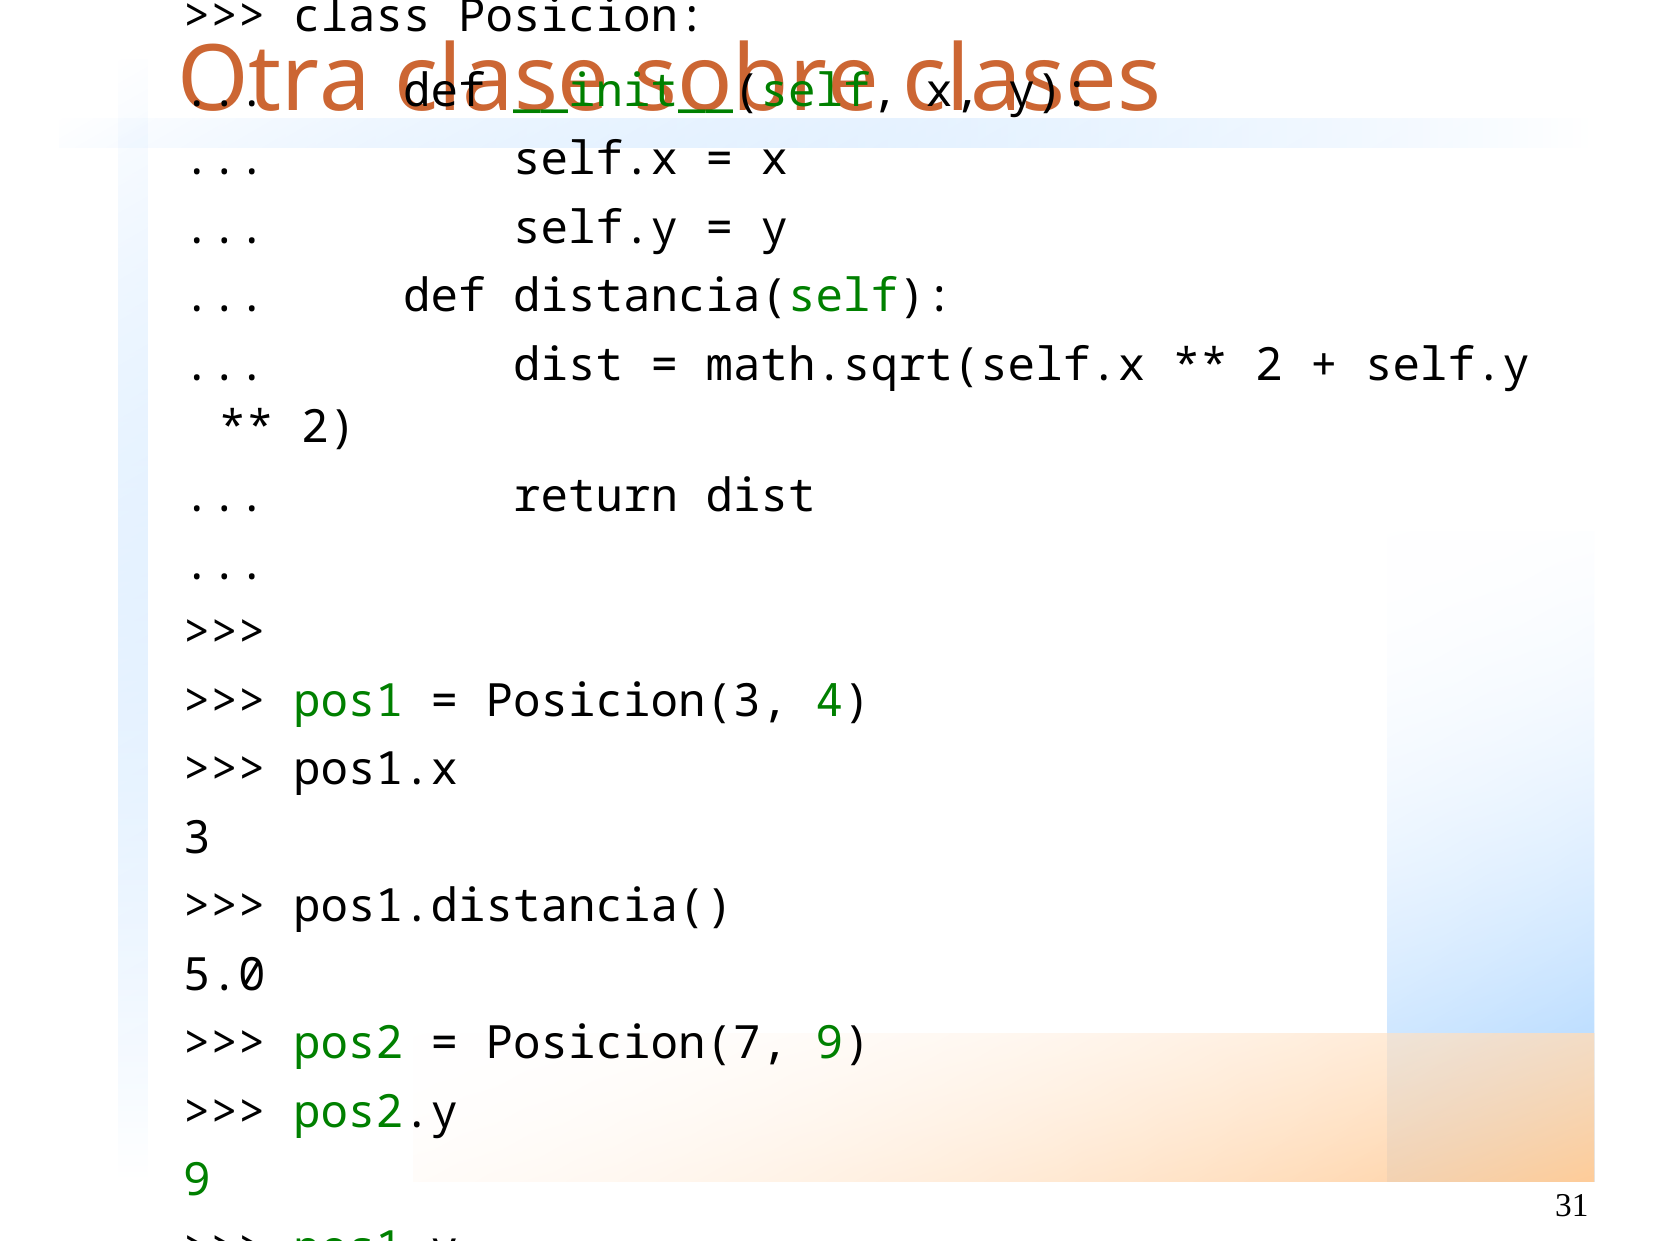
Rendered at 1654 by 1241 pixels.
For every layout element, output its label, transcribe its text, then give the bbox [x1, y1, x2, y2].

text_box >>> class Posicion: ... def __init__(self, x, y): ... self.x = x ... self.y = y ... def distancia(self): ... dist = math.sqrt(self.x ** 2 + self.y ** 2) ... return dist ... >>> >>> pos1 = Posicion(3, 4) >>> pos1.x 3 >>> pos1.distancia() 5.0 >>> pos2 = Posicion(7, 9) >>> pos2.y 9 >>> pos1.y 4 [147, 147, 1595, 1182]
title Otra clase sobre clases [177, 0, 1595, 147]
